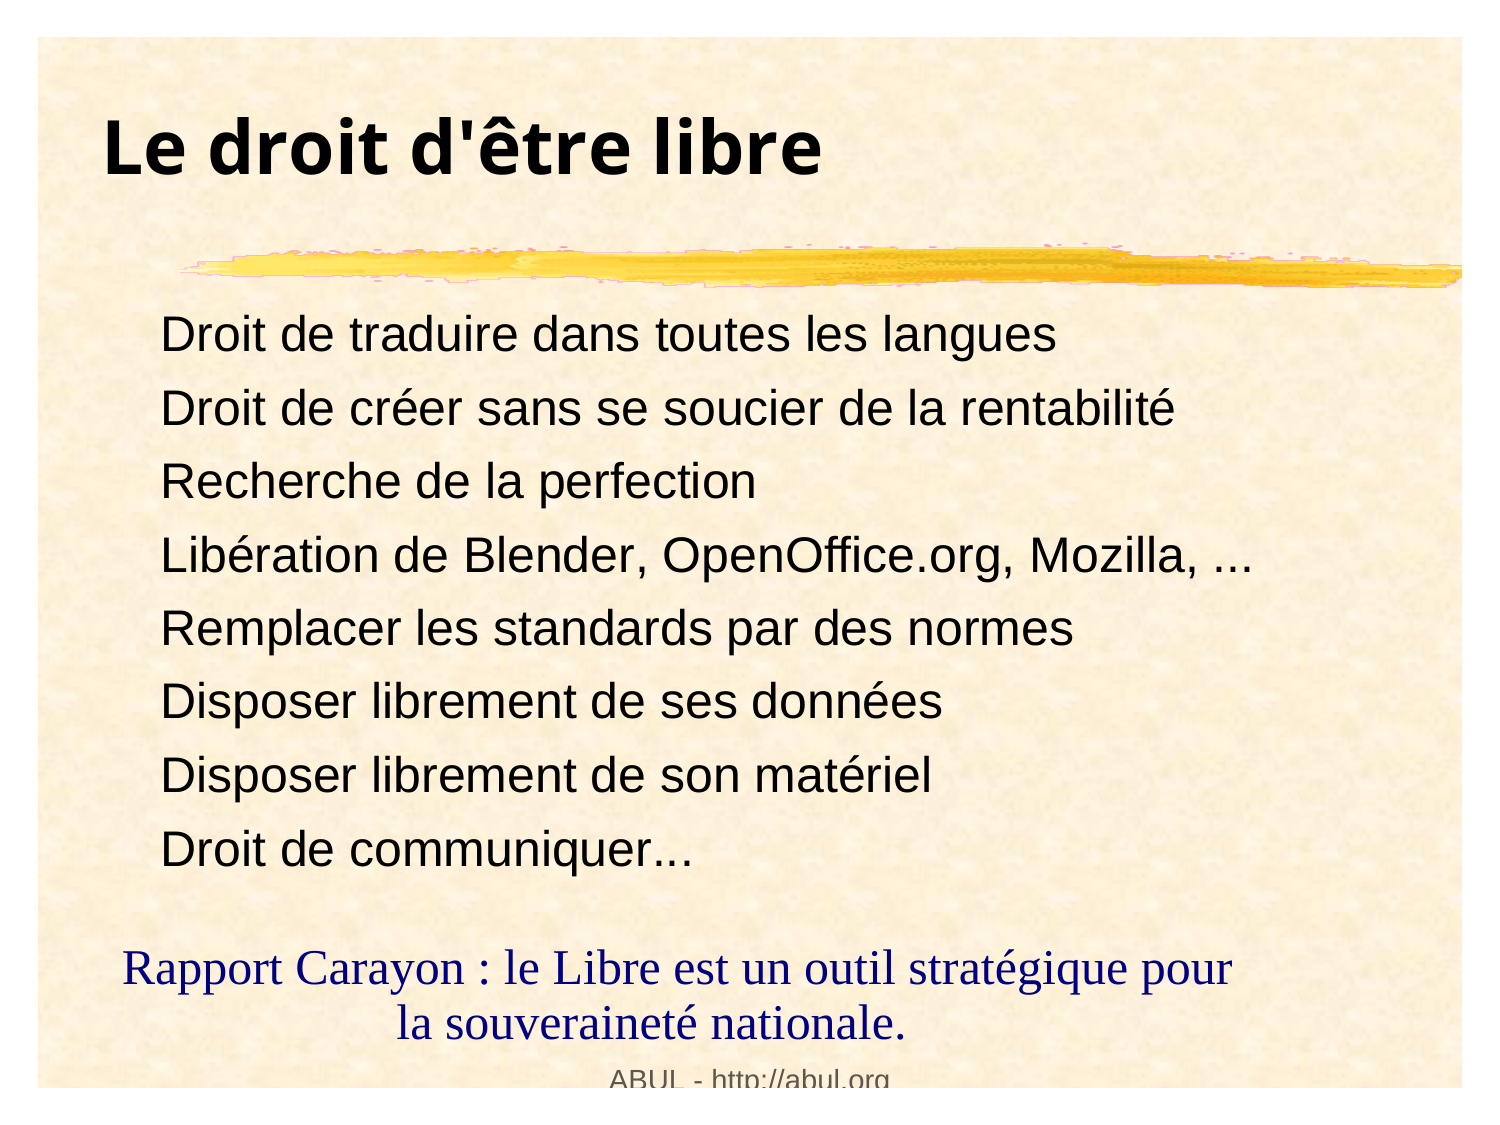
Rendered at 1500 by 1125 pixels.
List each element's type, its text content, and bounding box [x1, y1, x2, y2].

picture [748, 1076, 755, 1088]
text_box Droit de traduire dans toutes les langues Droit de créer sans se soucier de la rentabilité Recherche de la perfection Libération de Blender, OpenOffice.org, Mozilla, ... Remplacer les standards par des normes Disposer librement de ses données Disposer librement de son matériel Droit de communiquer... [160, 306, 1372, 927]
picture [716, 1076, 723, 1088]
picture [788, 1082, 795, 1088]
title Le droit d'être libre [101, 39, 1312, 253]
picture [852, 1076, 860, 1088]
text_box Rapport Carayon : le Libre est un outil stratégique pour la souveraineté nationale. [104, 939, 1410, 1061]
picture [633, 1072, 642, 1078]
picture [878, 1076, 886, 1088]
picture [806, 1076, 813, 1088]
picture [633, 1081, 643, 1088]
picture [37, 37, 1463, 1088]
picture [612, 1084, 624, 1088]
picture [614, 1073, 621, 1082]
picture [732, 1076, 737, 1088]
